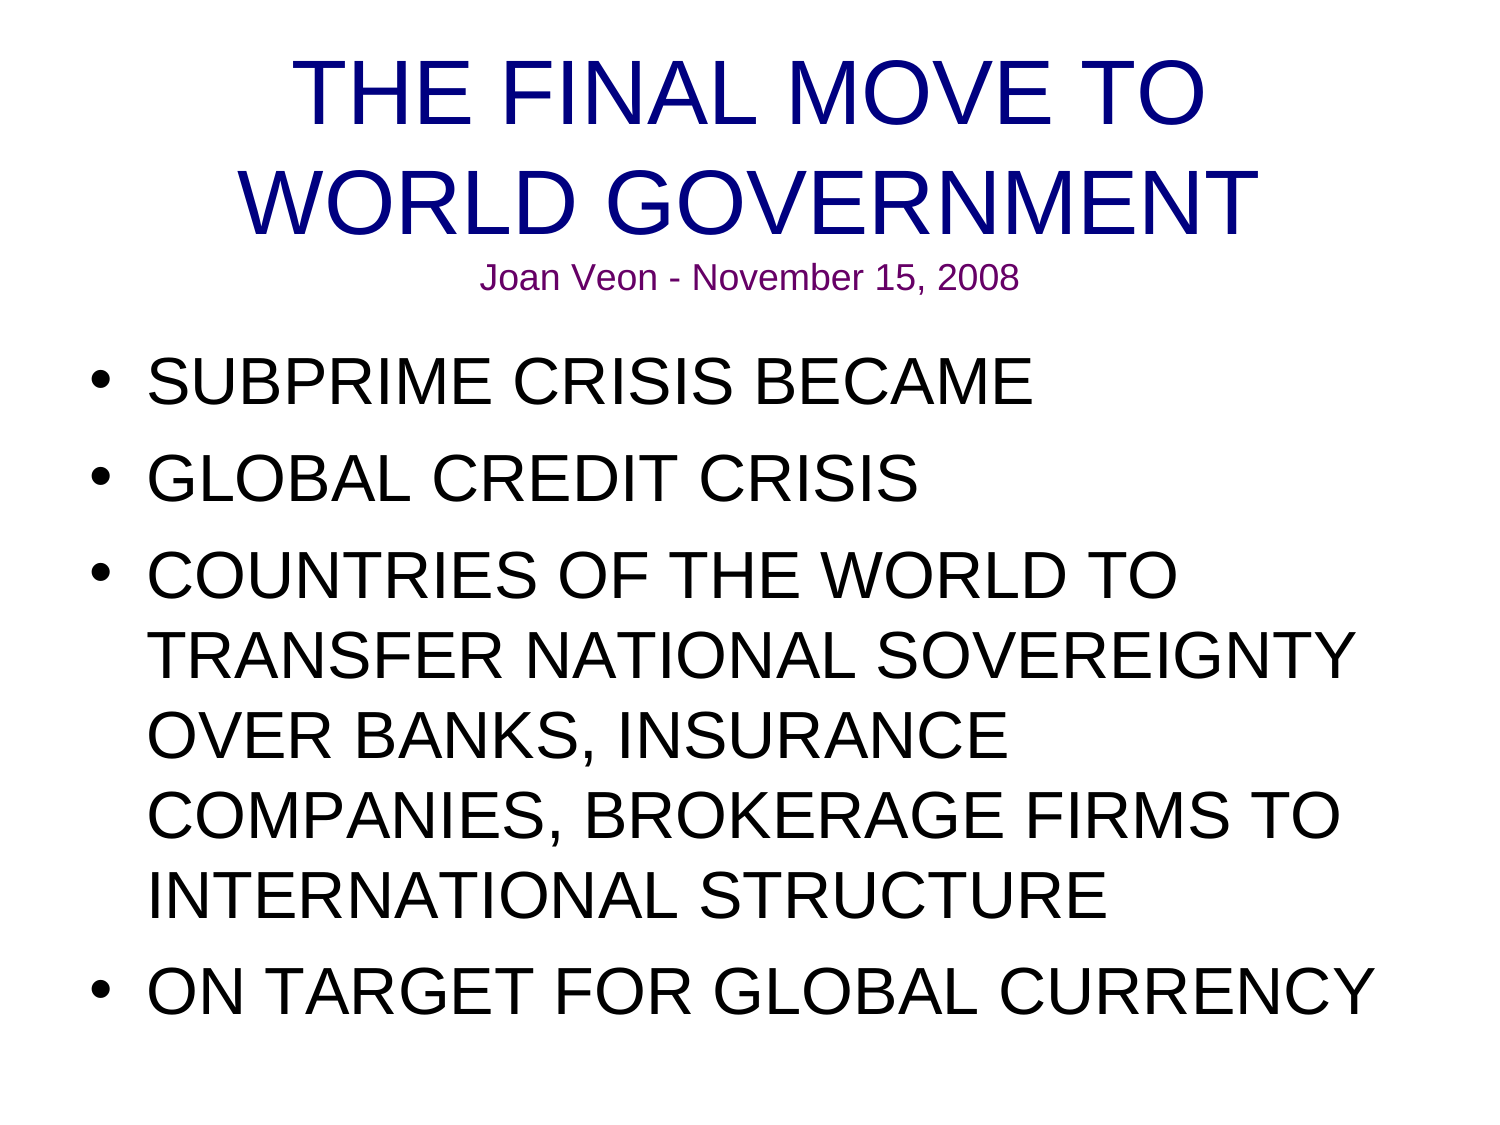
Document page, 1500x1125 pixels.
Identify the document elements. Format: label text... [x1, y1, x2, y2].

list SUBPRIME CRISIS BECAME GLOBAL CREDIT CRISIS COUNTRIES OF THE WORLD TO TRANSFER NATIONAL SOVEREIGNTY OVER BANKS, INSURANCE COMPANIES, BROKERAGE FIRMS TO INTERNATIONAL STRUCTURE ON TARGET FOR GLOBAL CURRENCY [75, 330, 1426, 1074]
title THE FINAL MOVE TO WORLD GOVERNMENT Joan Veon - November 15, 2008 [75, 25, 1426, 306]
